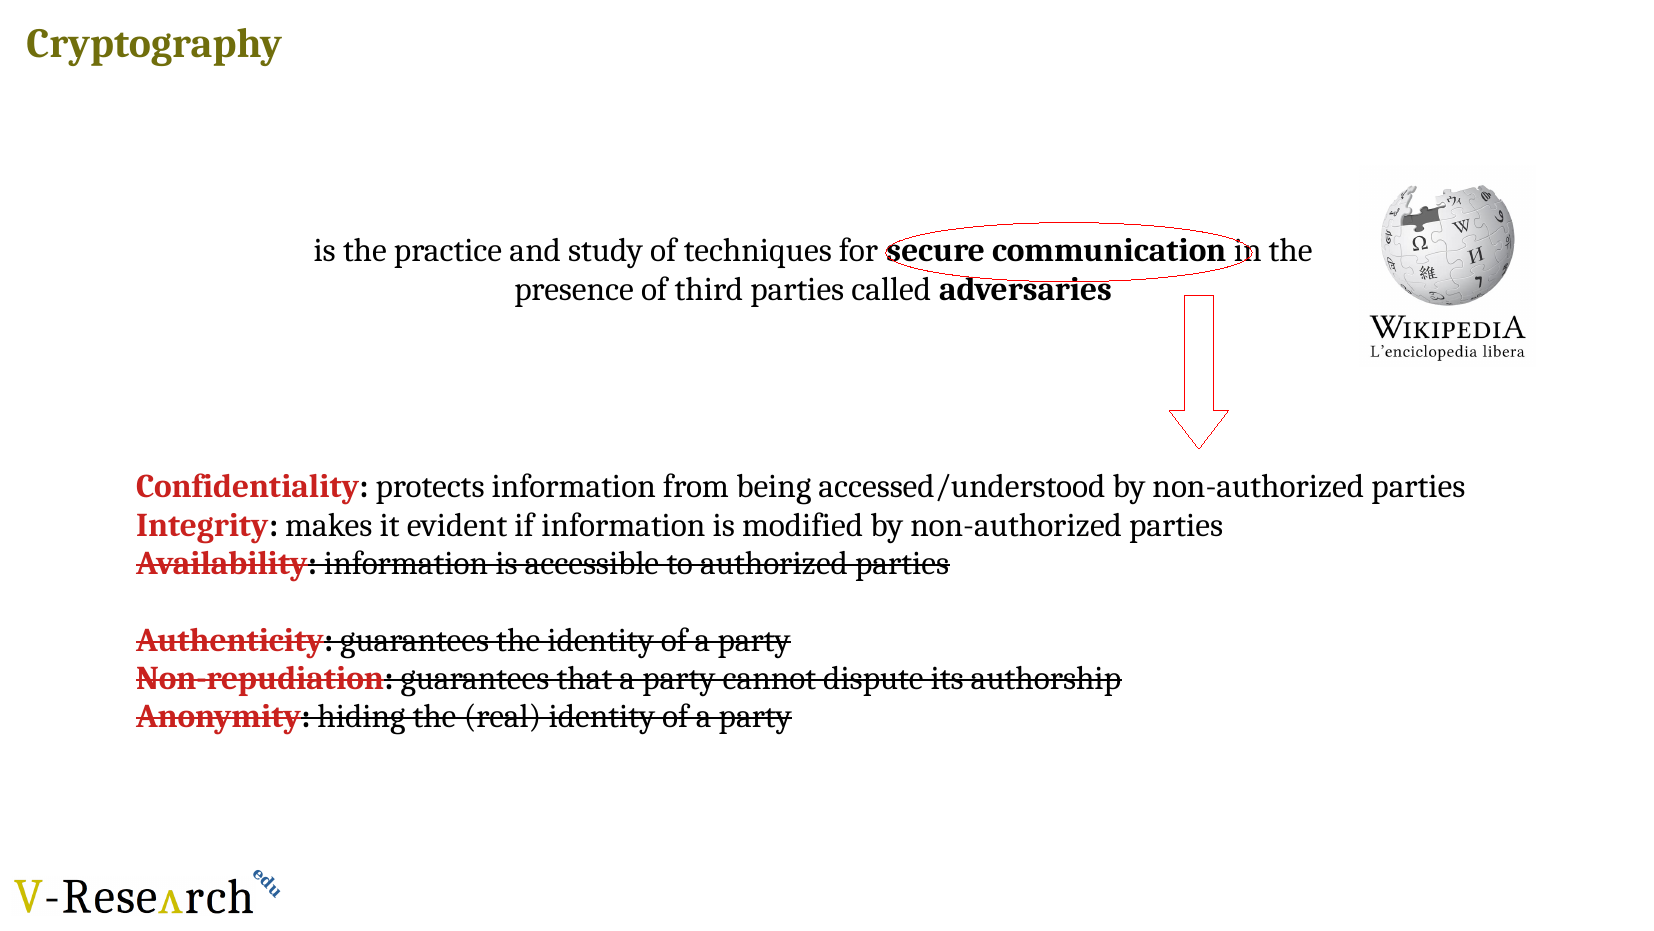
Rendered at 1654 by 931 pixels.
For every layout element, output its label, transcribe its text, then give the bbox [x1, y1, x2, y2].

text_box edu [222, 847, 333, 931]
text_box Cryptography [11, 12, 1193, 77]
text_box is the practice and study of techniques for secure communication in the presence of third parties called adversaries [271, 224, 1355, 318]
picture [11, 876, 255, 916]
picture [1359, 165, 1536, 367]
text_box Confidentiality: protects information from being accessed/understood by non-authorized parties Integrity: makes it evident if information is modified by non-authorized parties Availability: information is accessible to authorized parties Authenticity: guarantees the identity of a party Non-repudiation: guarantees that a party cannot dispute its authorship Anonymity: hiding the (real) identity of a party [121, 460, 1541, 749]
